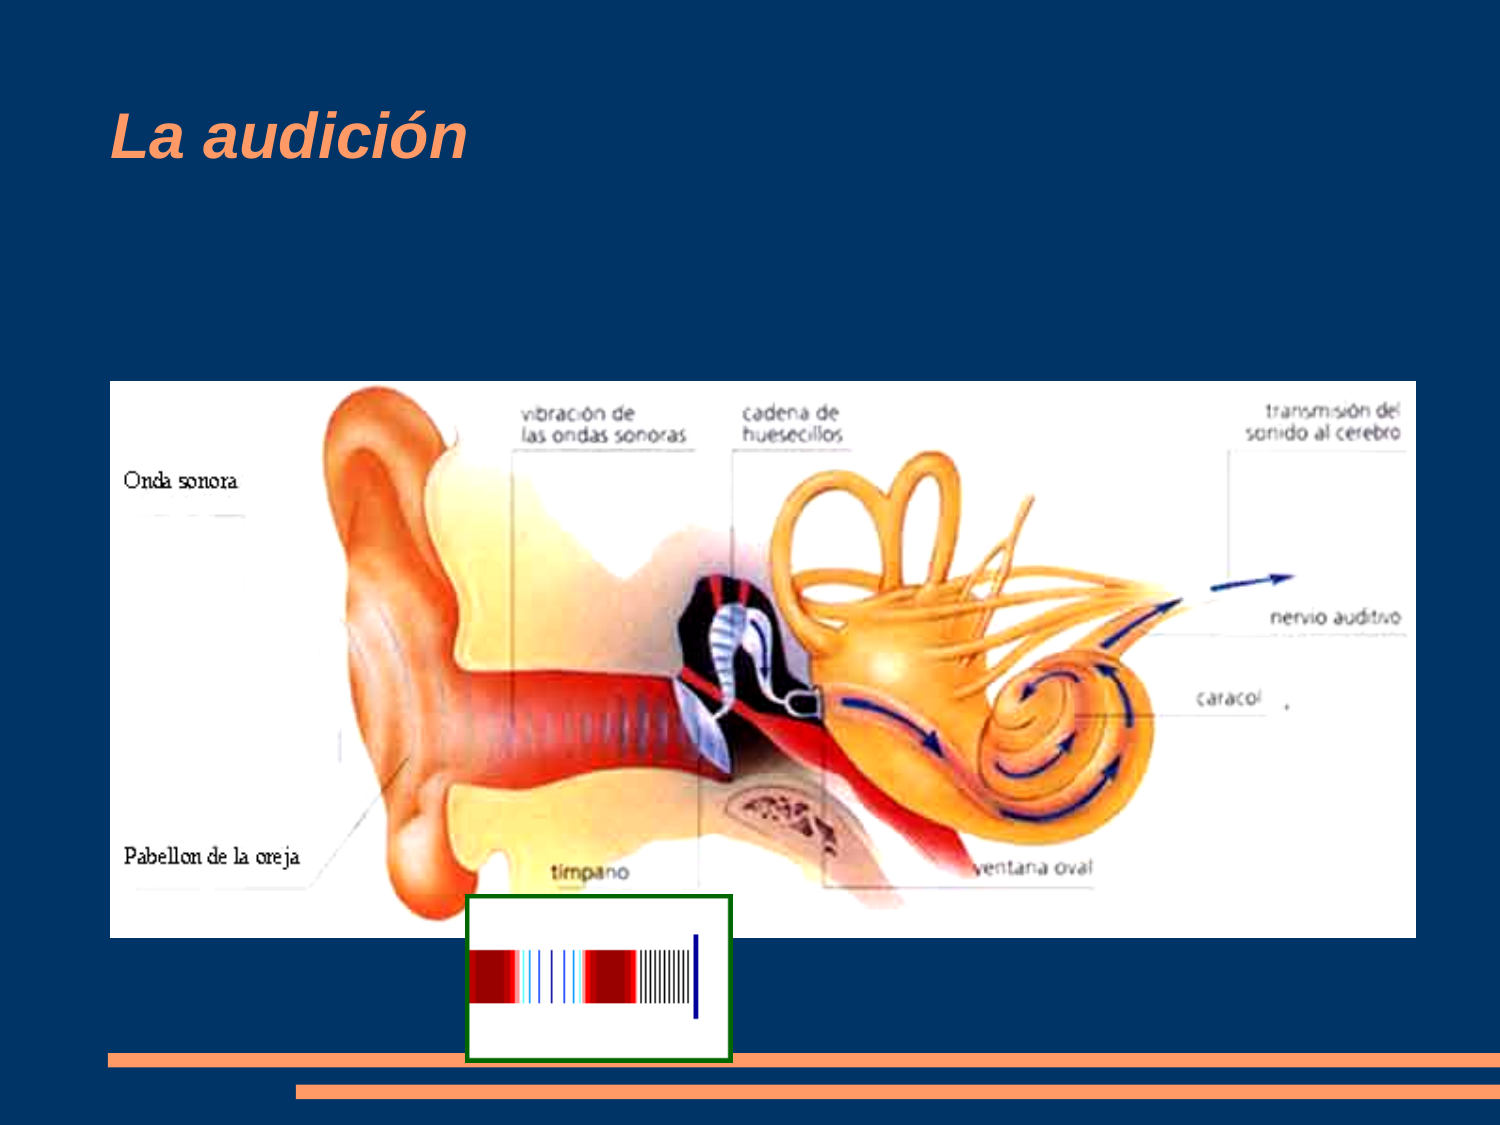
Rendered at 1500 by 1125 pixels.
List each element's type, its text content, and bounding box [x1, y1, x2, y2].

title La audición [110, 41, 1392, 230]
picture [110, 381, 1416, 1063]
